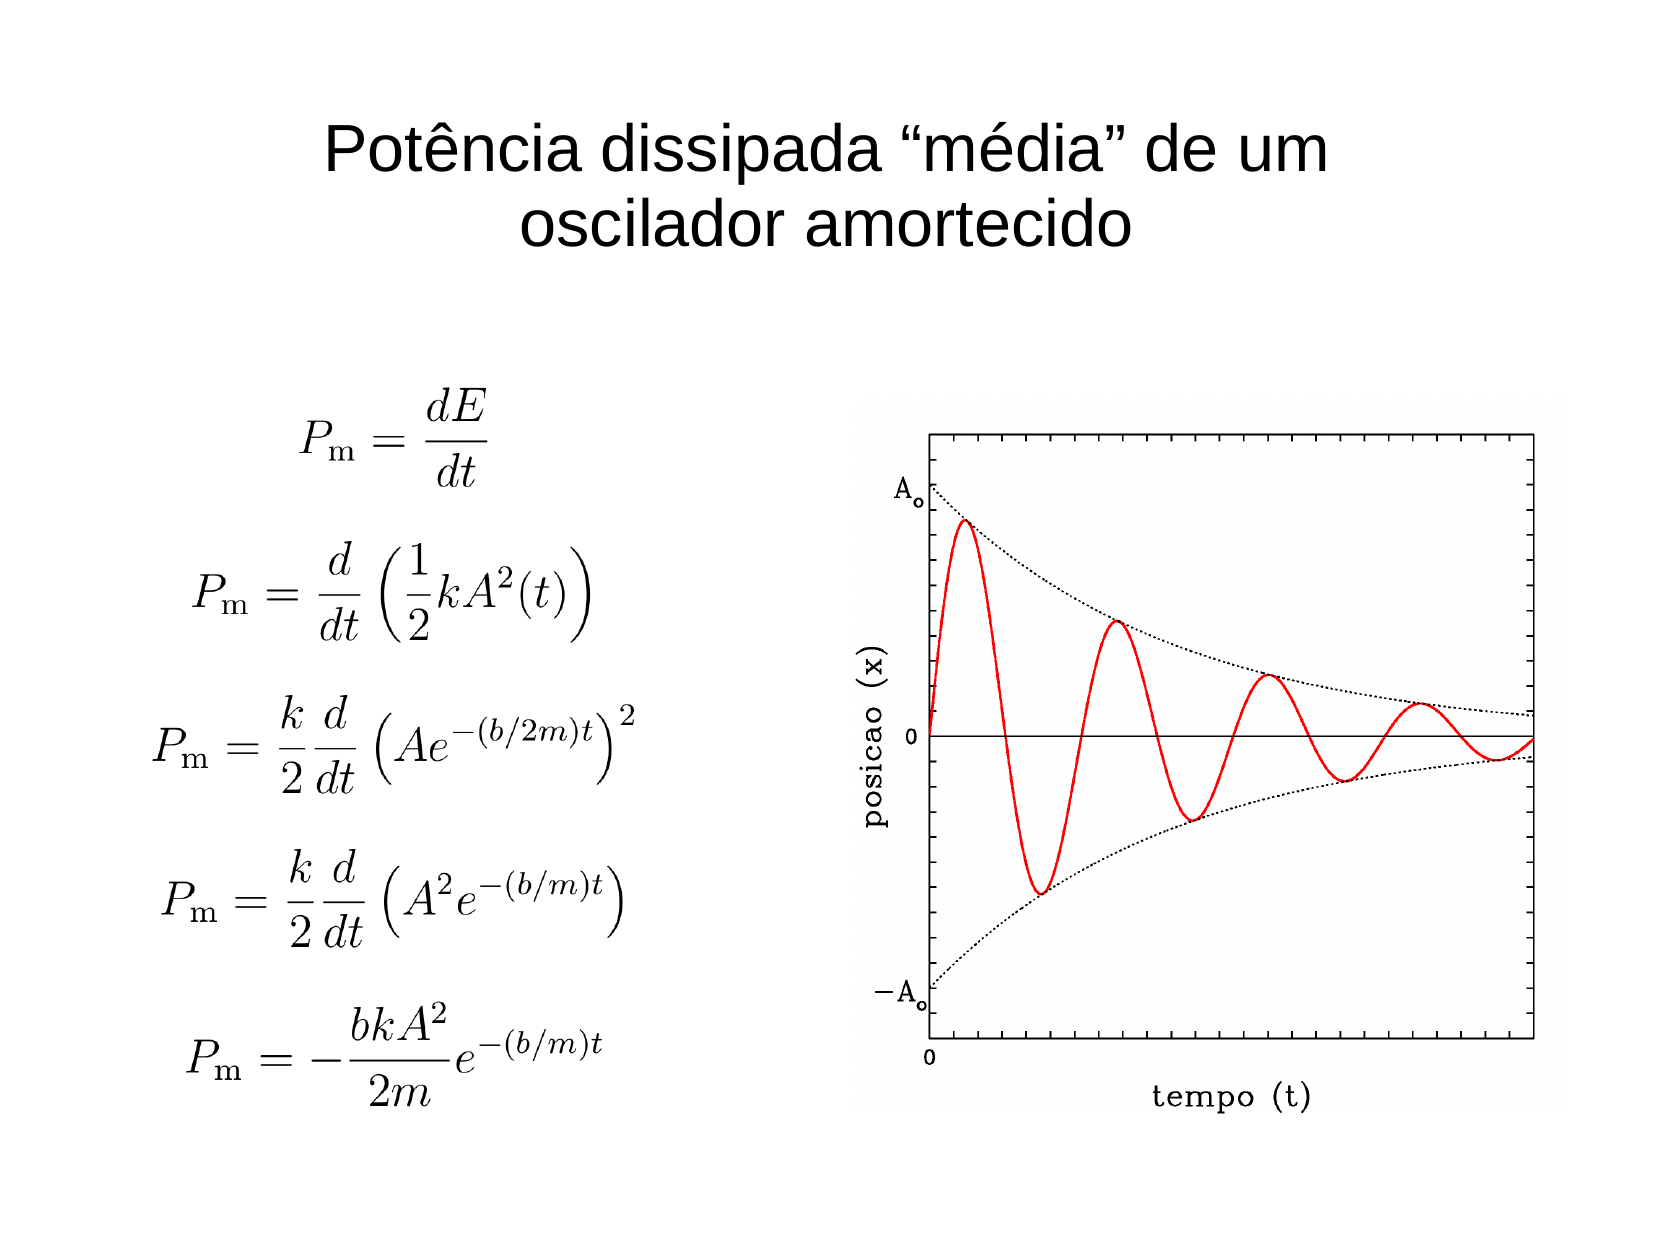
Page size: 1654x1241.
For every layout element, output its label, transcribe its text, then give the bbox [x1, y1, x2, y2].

subtitle Potência dissipada “média” de um oscilador amortecido [82, 96, 1571, 426]
picture [124, 372, 656, 1123]
picture [851, 395, 1571, 1115]
